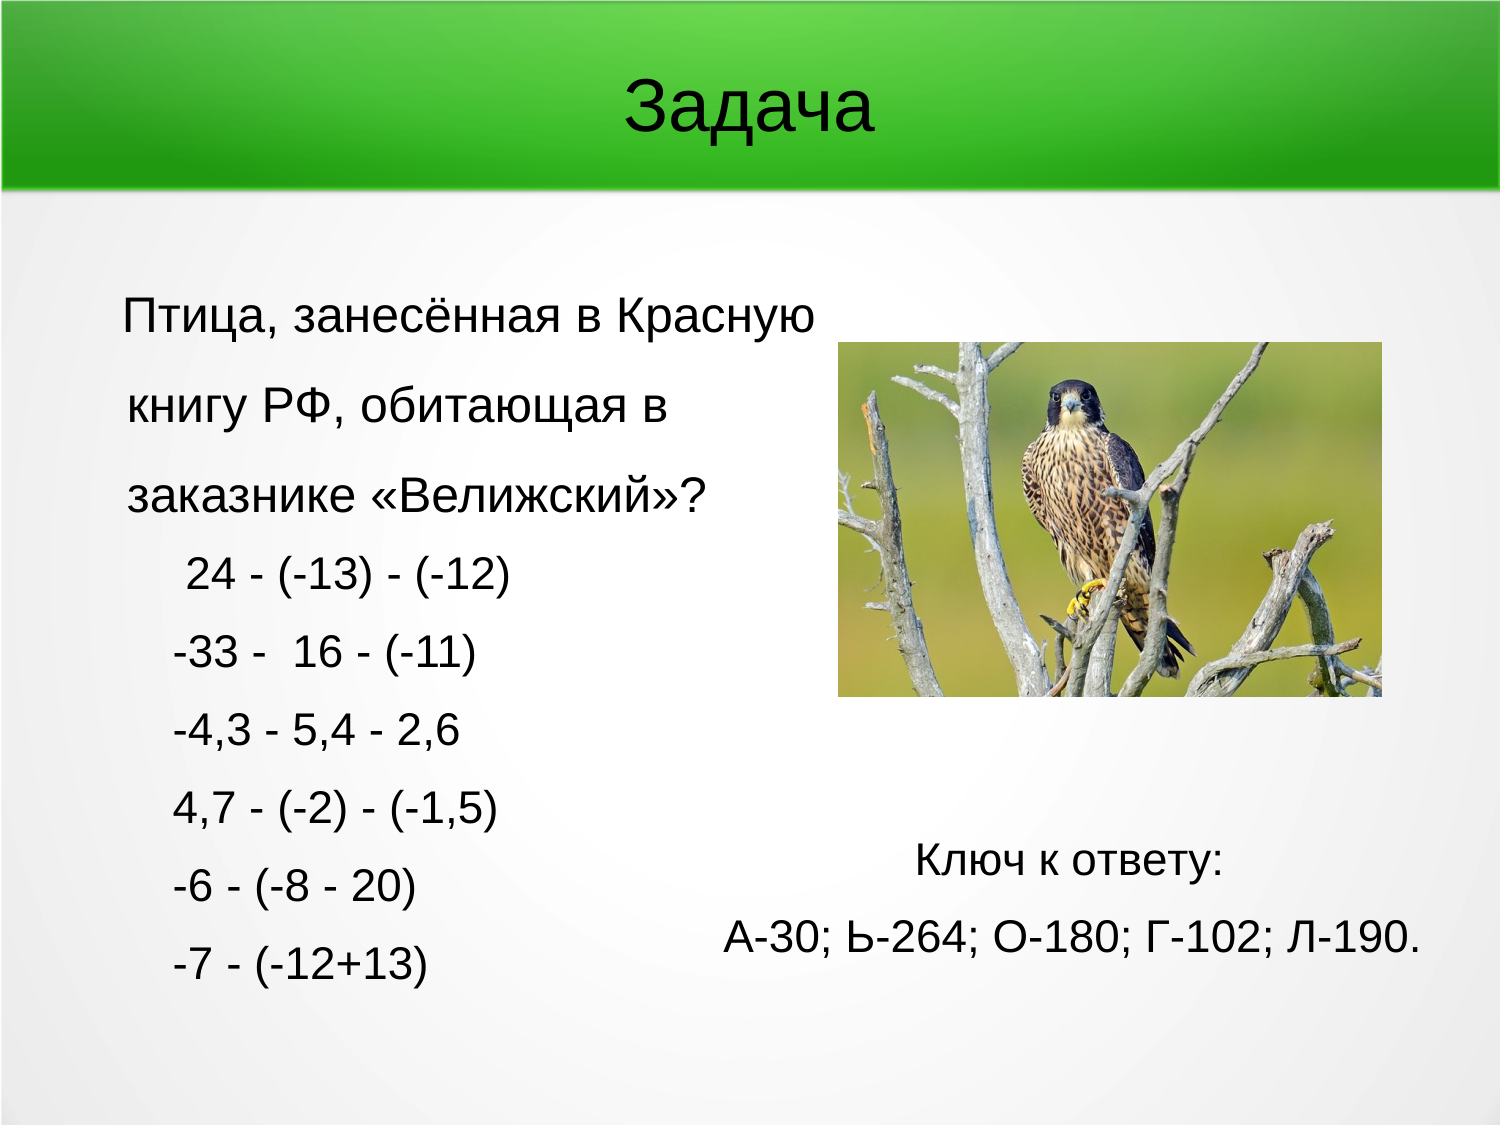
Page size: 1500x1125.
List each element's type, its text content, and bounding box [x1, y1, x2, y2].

text_box Ключ к ответу: А-30; Ь-264; О-180; Г-102; Л-190. [708, 826, 1465, 1052]
picture [0, 0, 1500, 1125]
title Задача [75, 34, 1424, 179]
list Птица, занесённая в Красную книгу РФ, обитающая в заказнике «Велижский»? 24 - (-13) - (-12) -33 - 16 - (-11) -4,3 - 5,4 - 2,6 4,7 - (-2) - (-1,5) -6 - (-8 - 20) -7 - (-12+13) [70, 247, 823, 1068]
